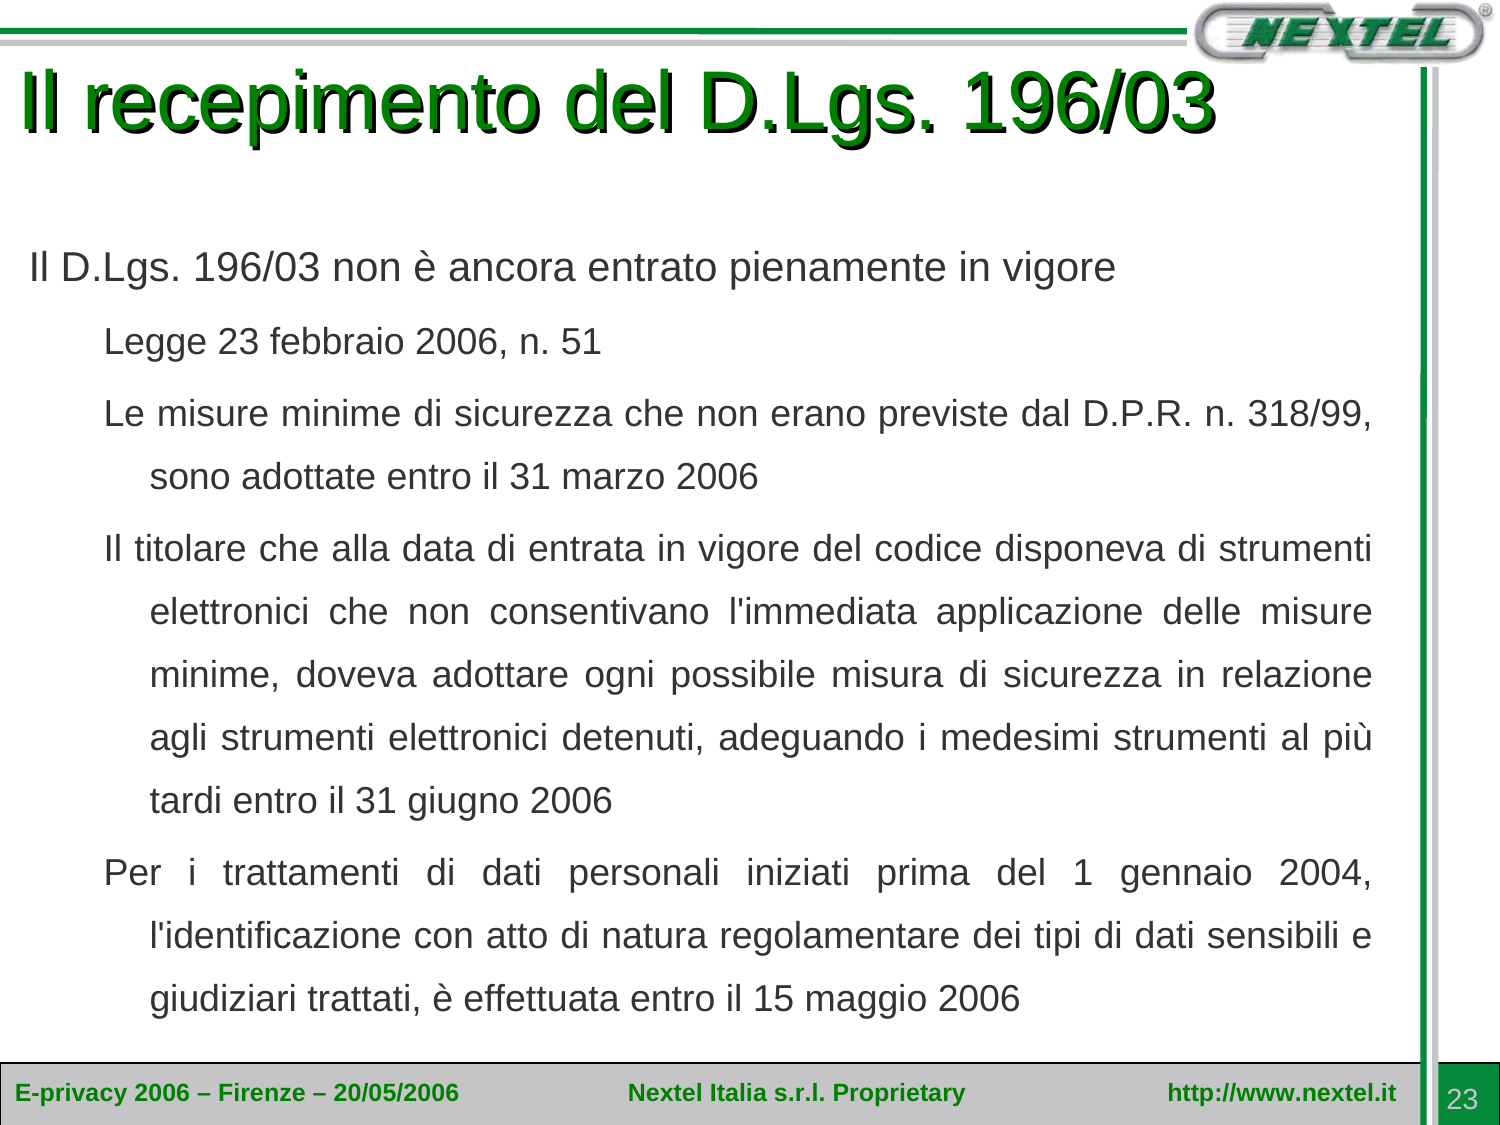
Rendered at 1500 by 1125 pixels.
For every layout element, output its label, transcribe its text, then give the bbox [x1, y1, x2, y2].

list Il D.Lgs. 196/03 non è ancora entrato pienamente in vigore Legge 23 febbraio 2006, n. 51 Le misure minime di sicurezza che non erano previste dal D.P.R. n. 318/99, sono adottate entro il 31 marzo 2006 Il titolare che alla data di entrata in vigore del codice disponeva di strumenti elettronici che non consentivano l'immediata applicazione delle misure minime, doveva adottare ogni possibile misura di sicurezza in relazione agli strumenti elettronici detenuti, adeguando i medesimi strumenti al più tardi entro il 31 giugno 2006 Per i trattamenti di dati personali iniziati prima del 1 gennaio 2004, l'identificazione con atto di natura regolamentare dei tipi di dati sensibili e giudiziari trattati, è effettuata entro il 15 maggio 2006 [13, 212, 1388, 1006]
title Il recepimento del D.Lgs. 196/03 [2, 25, 1241, 176]
picture [1187, 0, 1500, 67]
